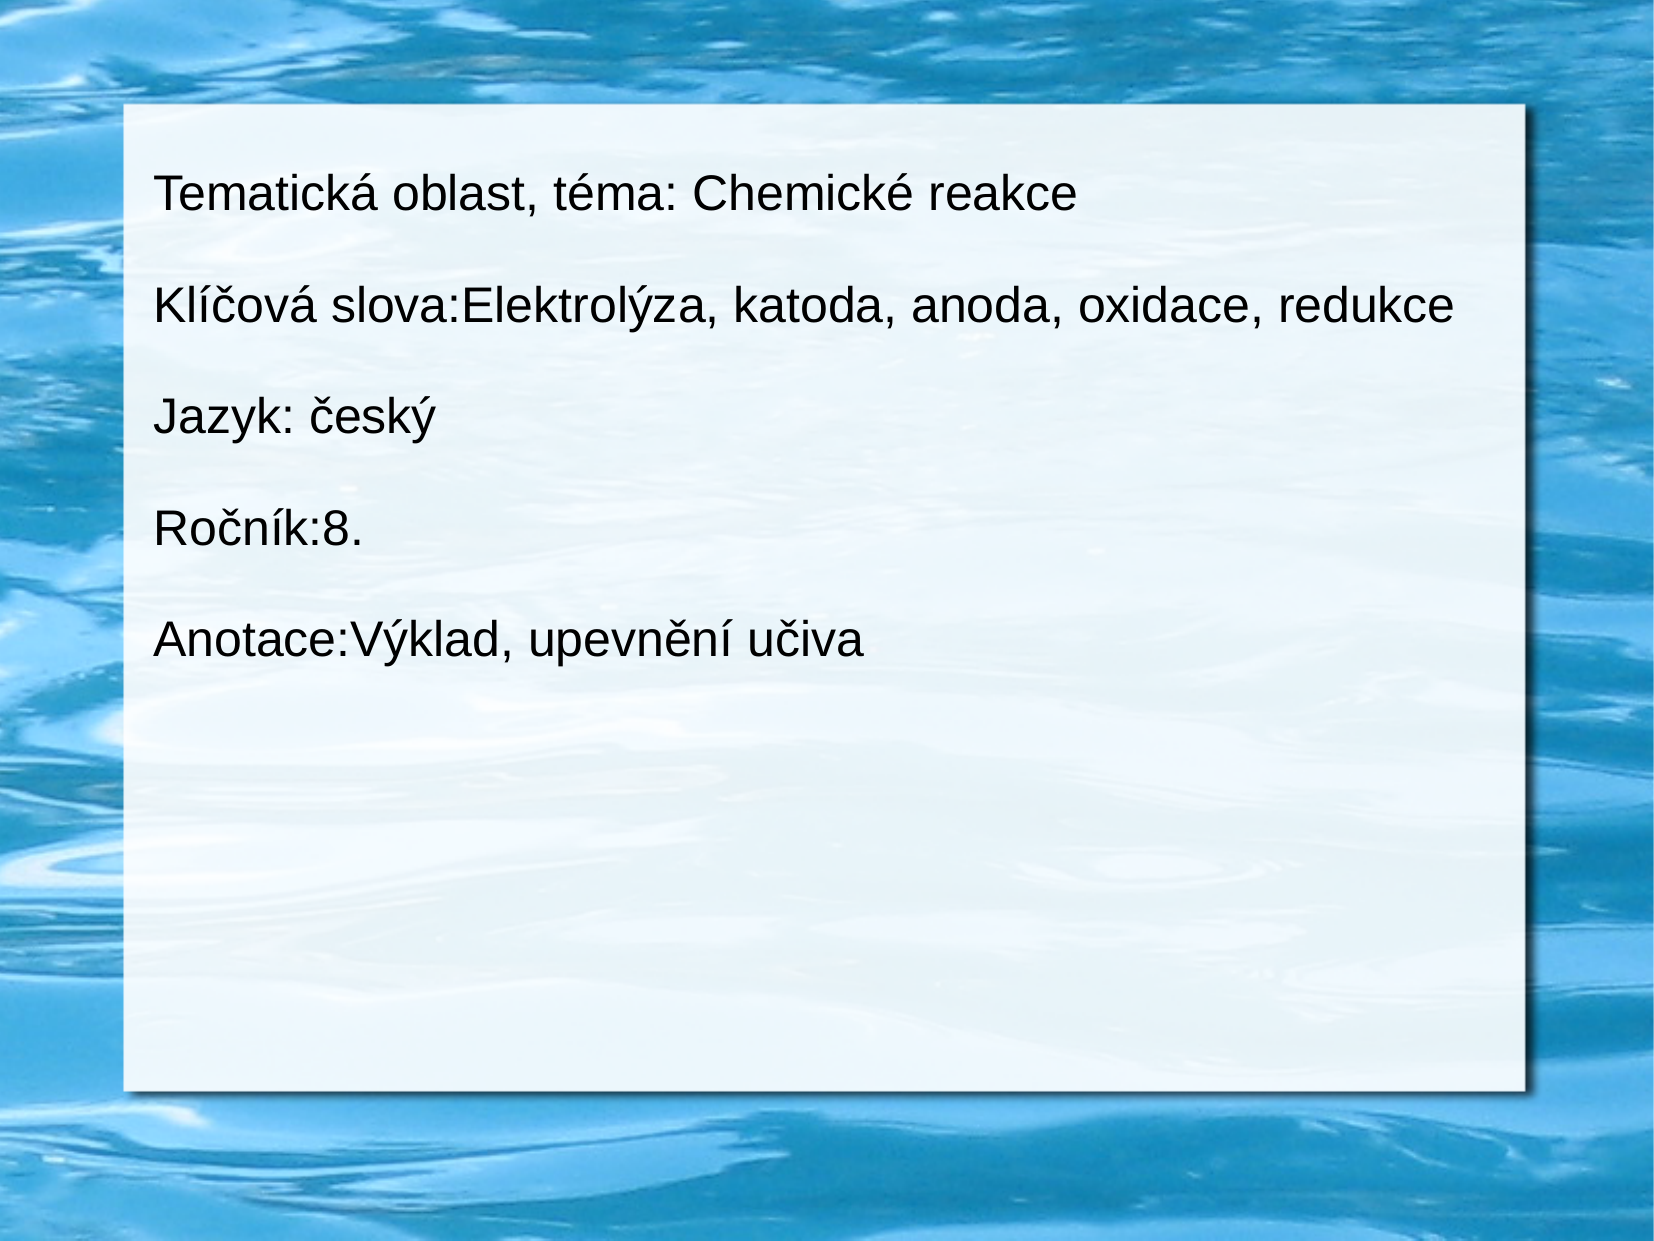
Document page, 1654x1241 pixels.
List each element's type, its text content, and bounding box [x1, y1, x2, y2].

picture [0, 0, 1654, 1241]
list Tematická oblast, téma: Chemické reakce Klíčová slova:Elektrolýza, katoda, anoda, oxidace, redukce Jazyk: český Ročník:8. Anotace:Výklad, upevnění učiva [82, 165, 1571, 970]
